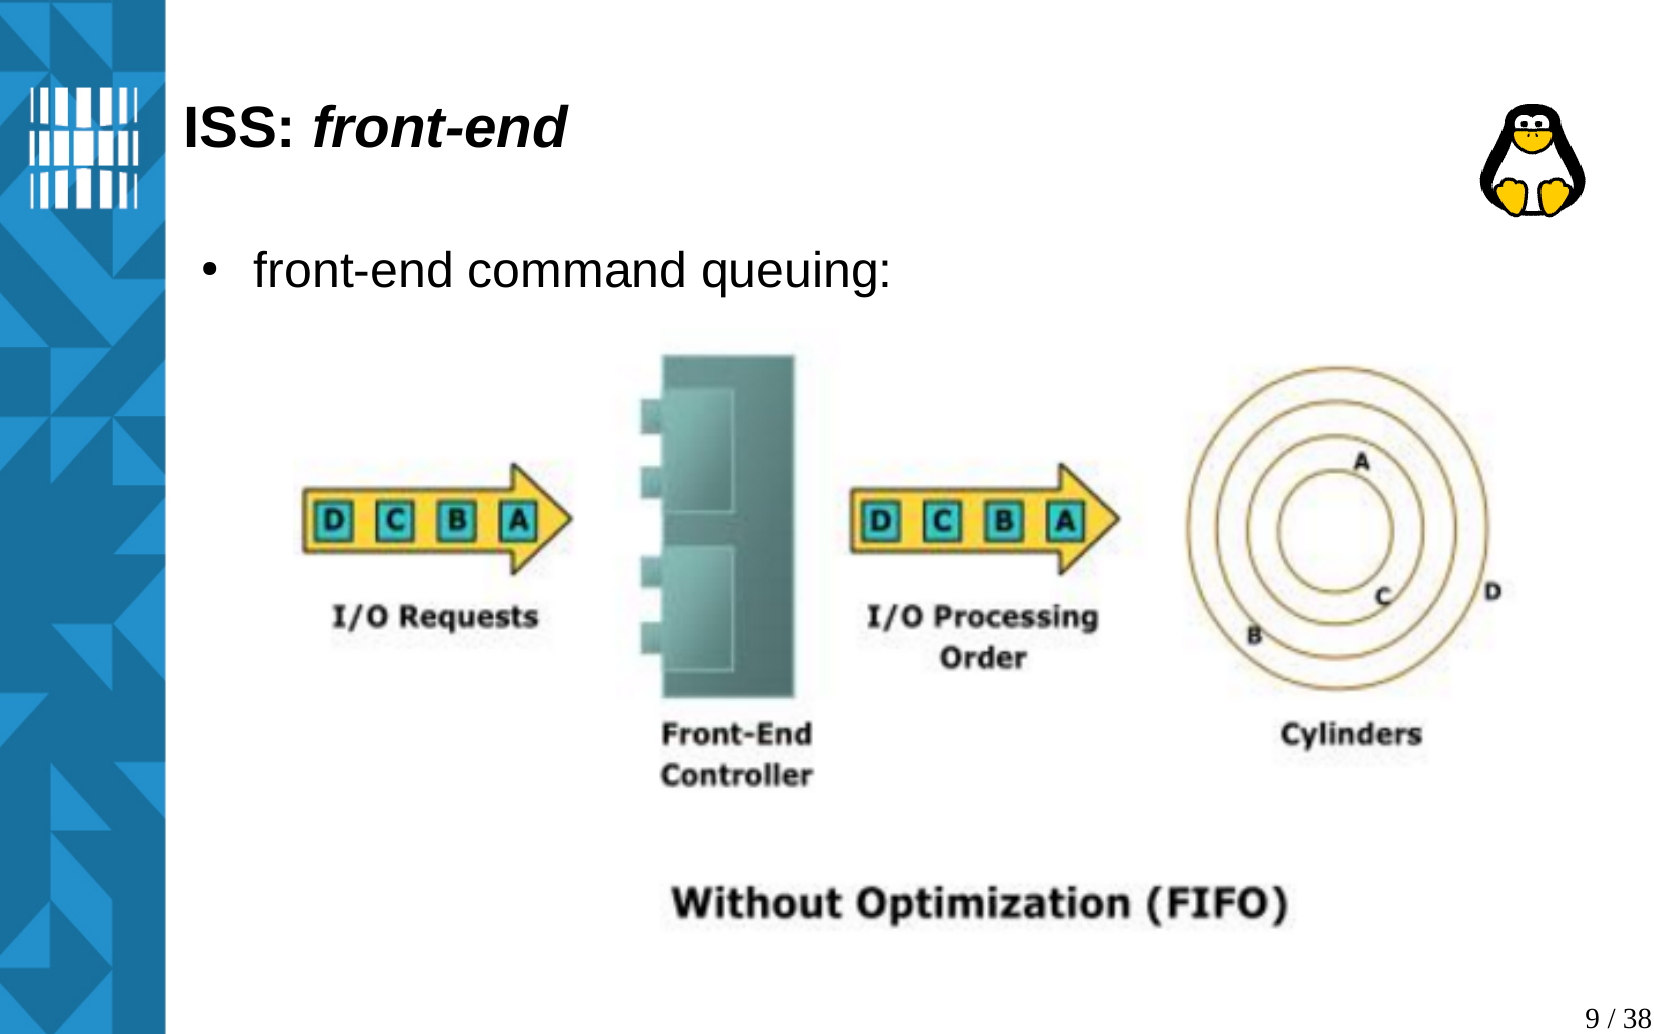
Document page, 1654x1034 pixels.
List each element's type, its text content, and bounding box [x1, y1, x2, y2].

picture [1443, 70, 1621, 229]
picture [293, 328, 1529, 934]
title ISS: front-end [183, 41, 1577, 214]
list front-end command queuing: [183, 241, 1577, 319]
